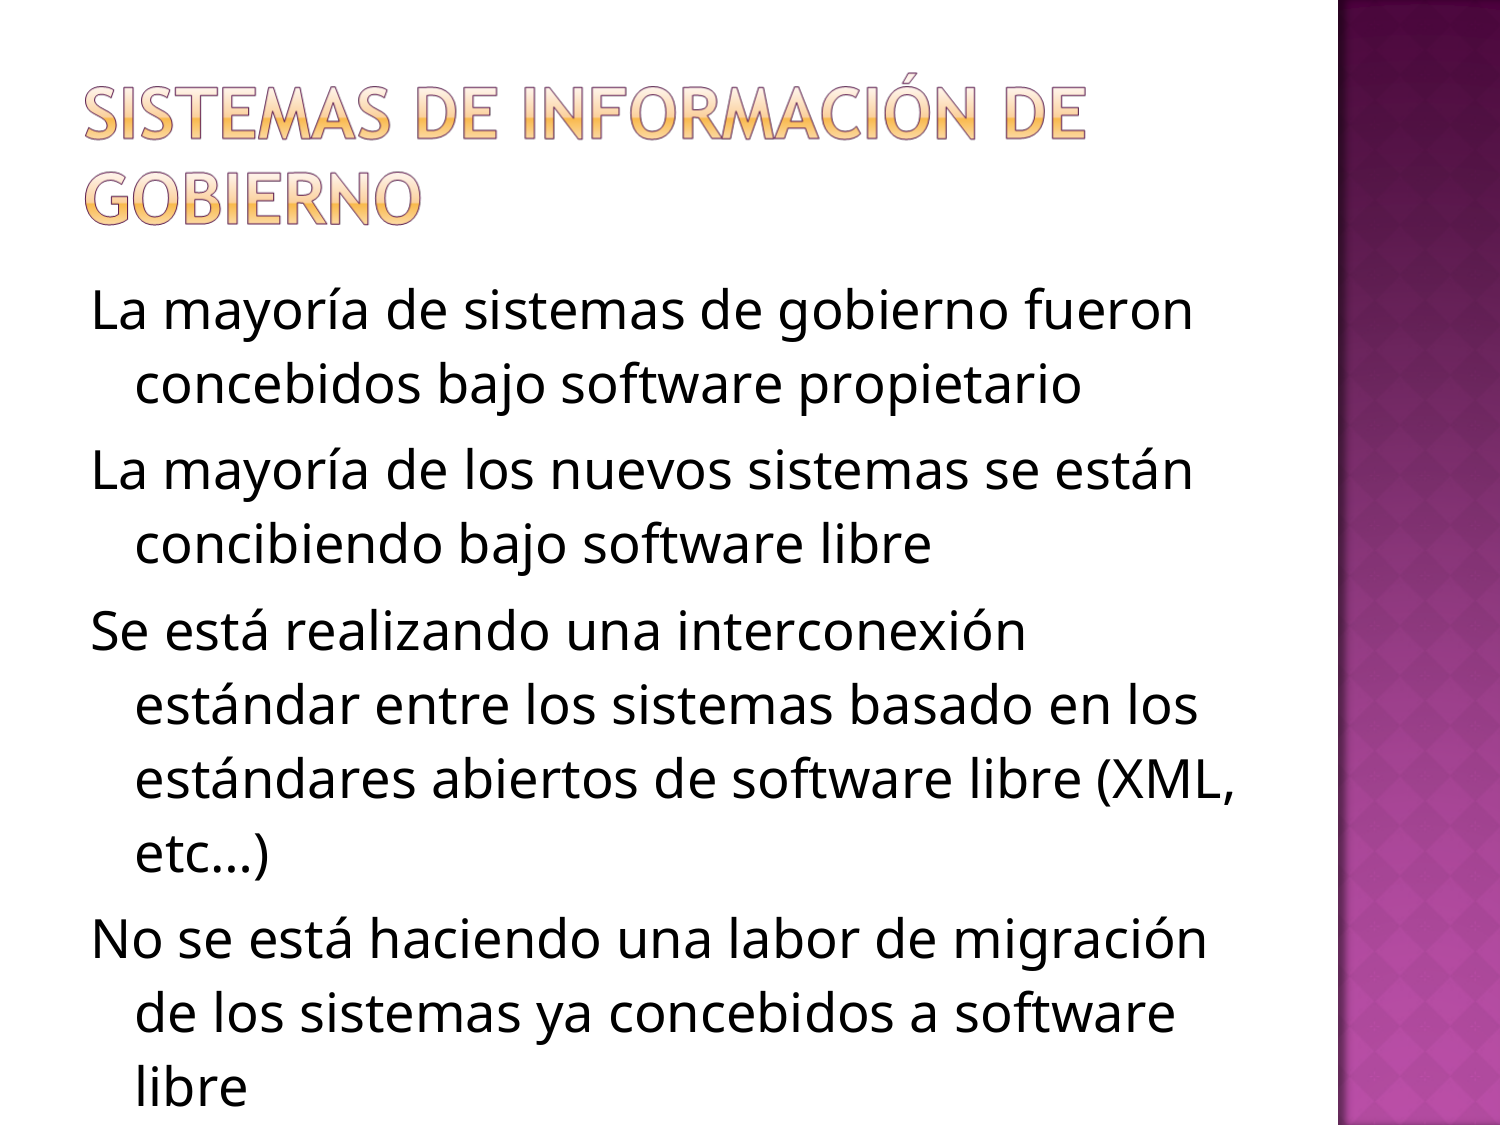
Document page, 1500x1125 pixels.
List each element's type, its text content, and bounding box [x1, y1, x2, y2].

text_box [40, 47, 1265, 241]
list La mayoría de sistemas de gobierno fueron concebidos bajo software propietario La mayoría de los nuevos sistemas se están concibiendo bajo software libre Se está realizando una interconexión estándar entre los sistemas basado en los estándares abiertos de software libre (XML, etc…) No se está haciendo una labor de migración de los sistemas ya concebidos a software libre [75, 263, 1263, 1125]
picture [1337, 0, 1500, 1125]
